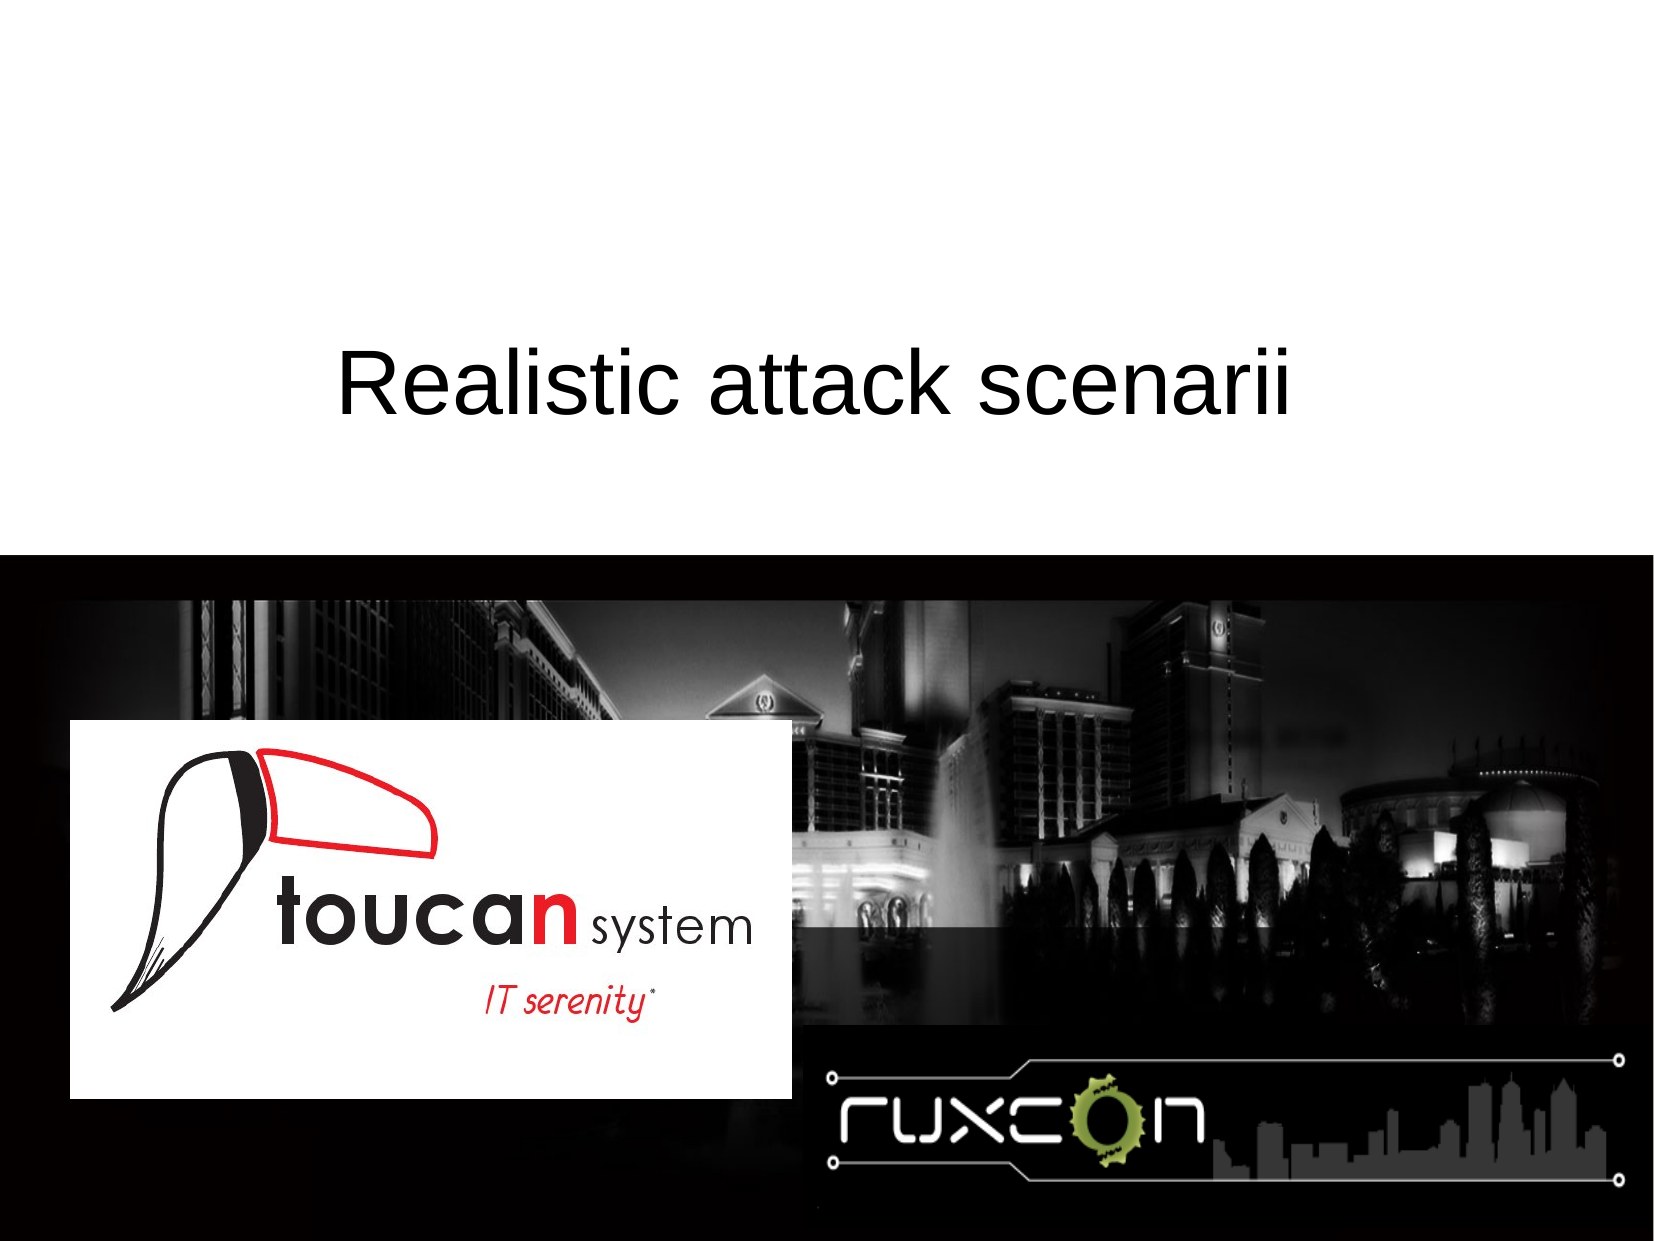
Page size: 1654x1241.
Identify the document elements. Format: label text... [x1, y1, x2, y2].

picture [0, 555, 1654, 1241]
title Realistic attack scenarii [71, 277, 1560, 485]
